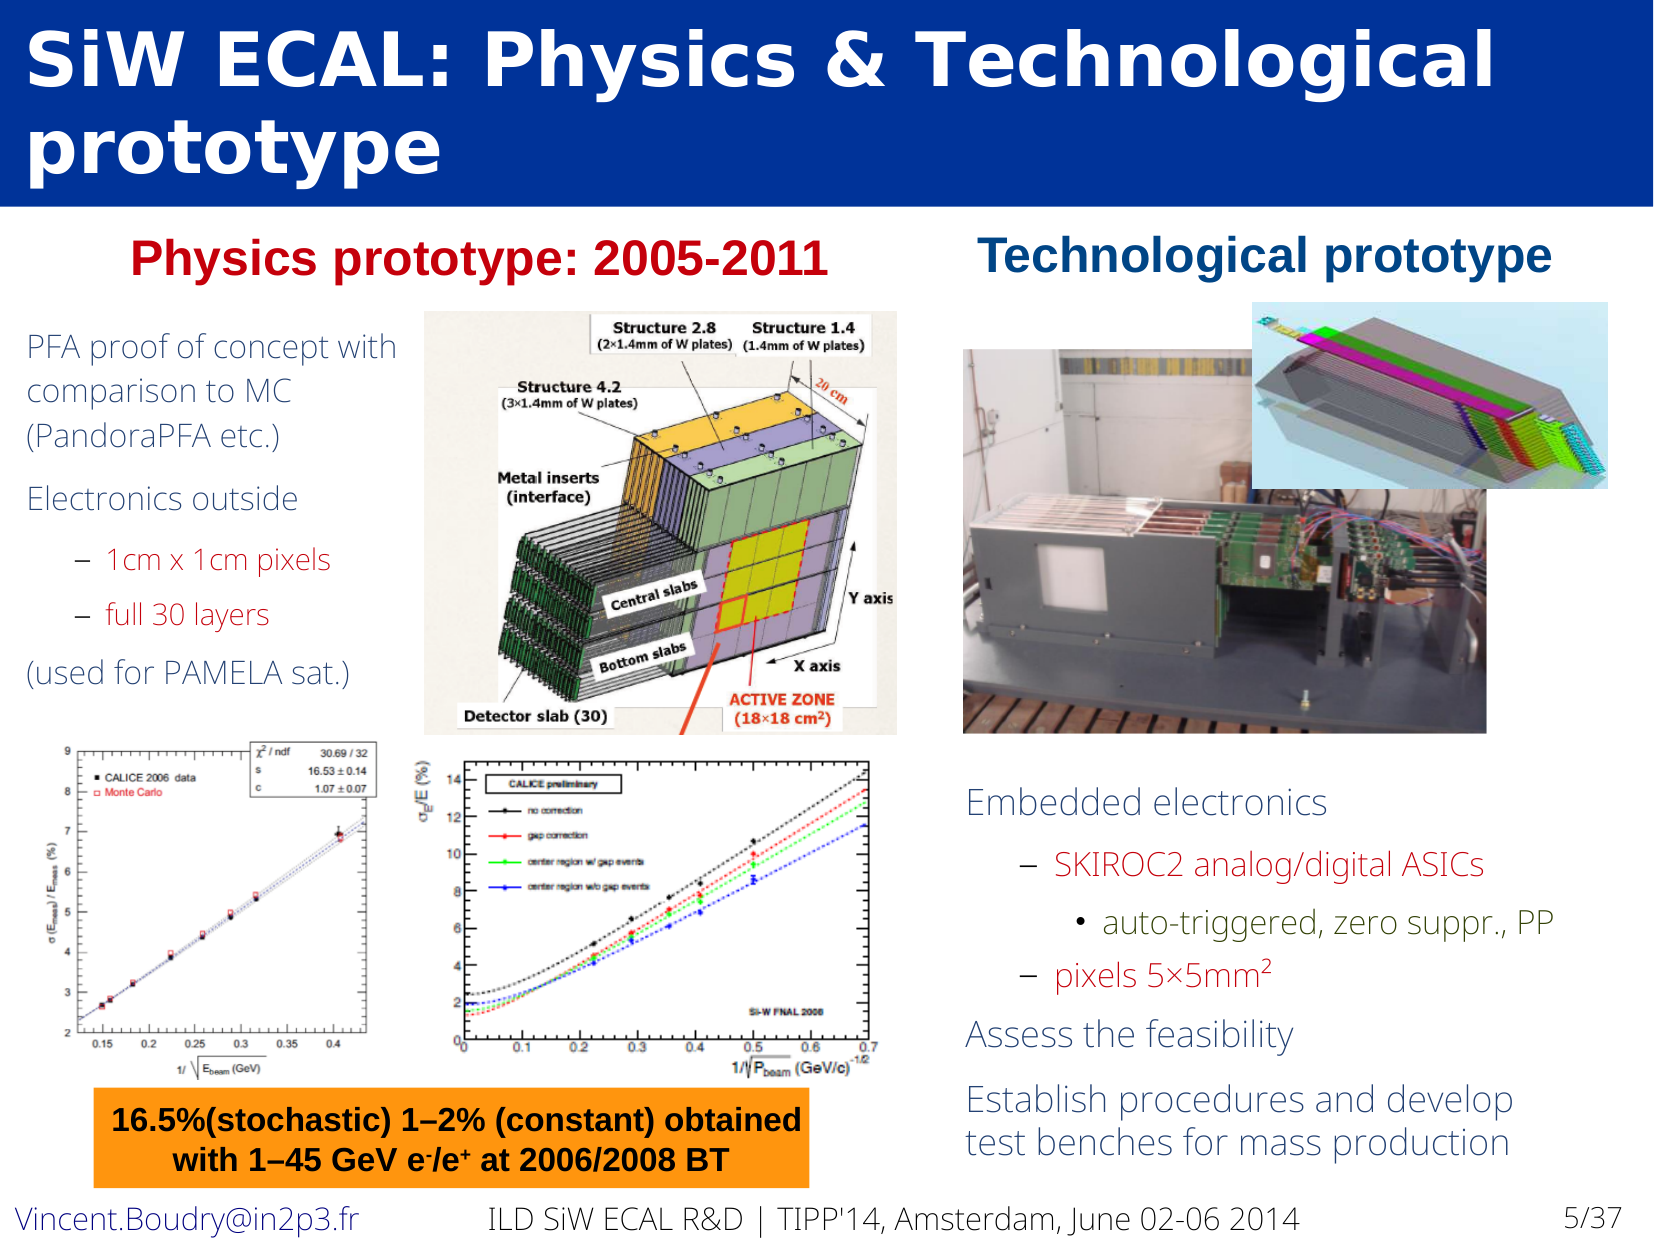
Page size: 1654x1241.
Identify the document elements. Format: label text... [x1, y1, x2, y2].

list Embedded electronics SKIROC2 analog/digital ASICs auto-triggered, zero suppr., PP pixels 5×5mm² Assess the feasibility Establish procedures and develop test benches for mass production [965, 778, 1571, 1166]
title SiW ECAL: Physics & Technological prototype [24, 16, 1635, 191]
picture [4, 191, 1654, 1088]
text_box 16.5%(stochastic) 1–2% (constant) obtained with 1–45 GeV e-/e+ at 2006/2008 BT [93, 1087, 810, 1189]
